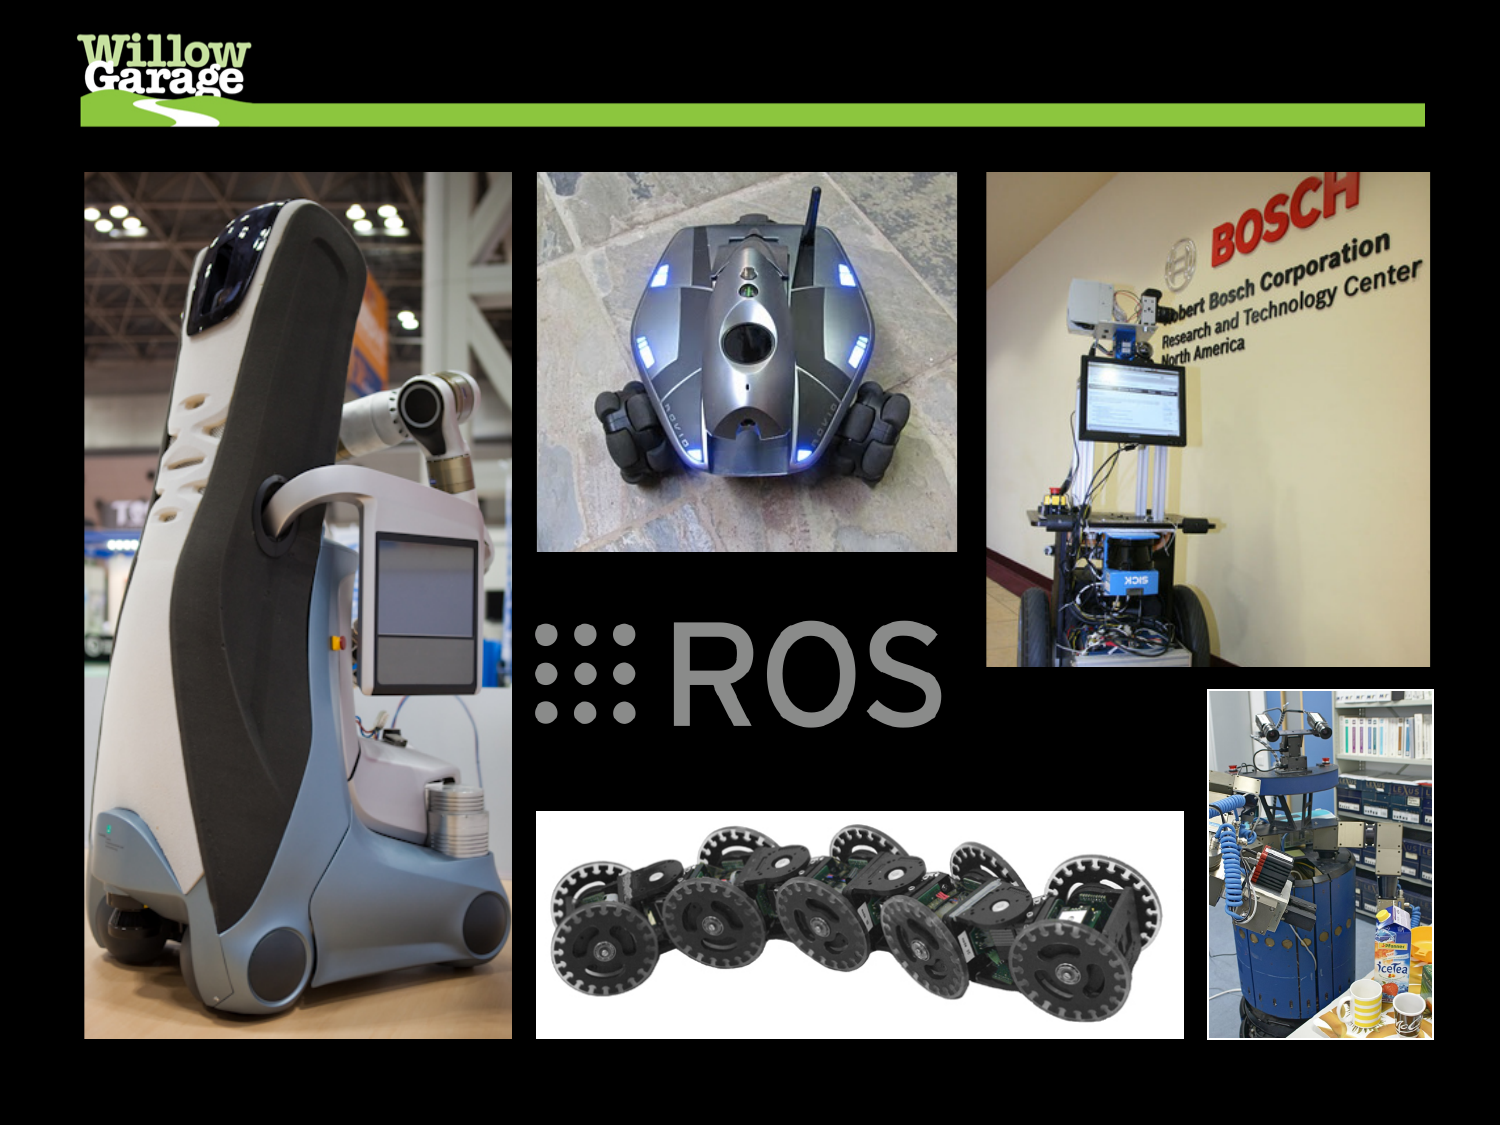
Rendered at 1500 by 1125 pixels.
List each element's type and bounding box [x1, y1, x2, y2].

picture [50, 0, 1425, 153]
picture [1208, 690, 1433, 1039]
picture [515, 606, 980, 745]
picture [536, 811, 1184, 1039]
picture [986, 172, 1431, 667]
picture [536, 172, 958, 552]
picture [84, 172, 512, 1039]
